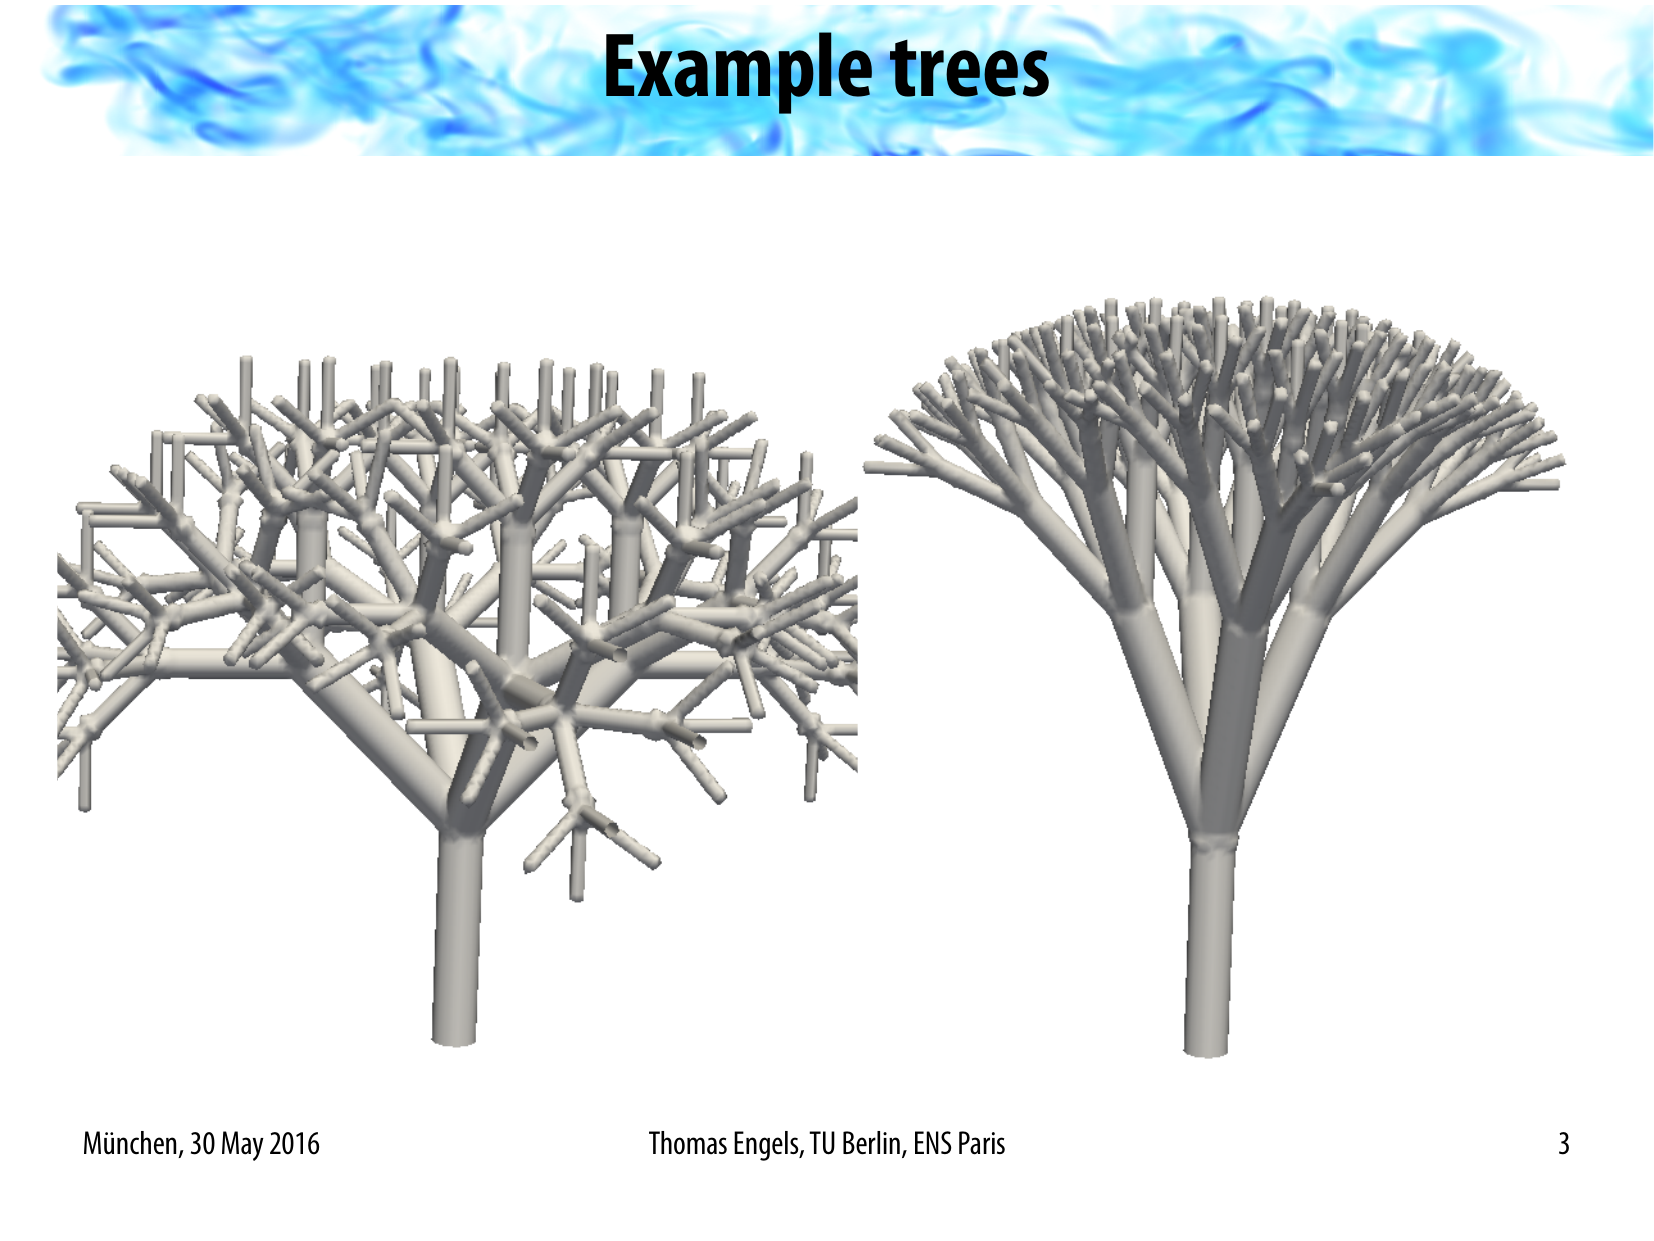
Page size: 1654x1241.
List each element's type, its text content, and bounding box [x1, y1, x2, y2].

picture [15, 5, 1654, 156]
title Example trees [82, 0, 1571, 151]
picture [57, 158, 1610, 1081]
